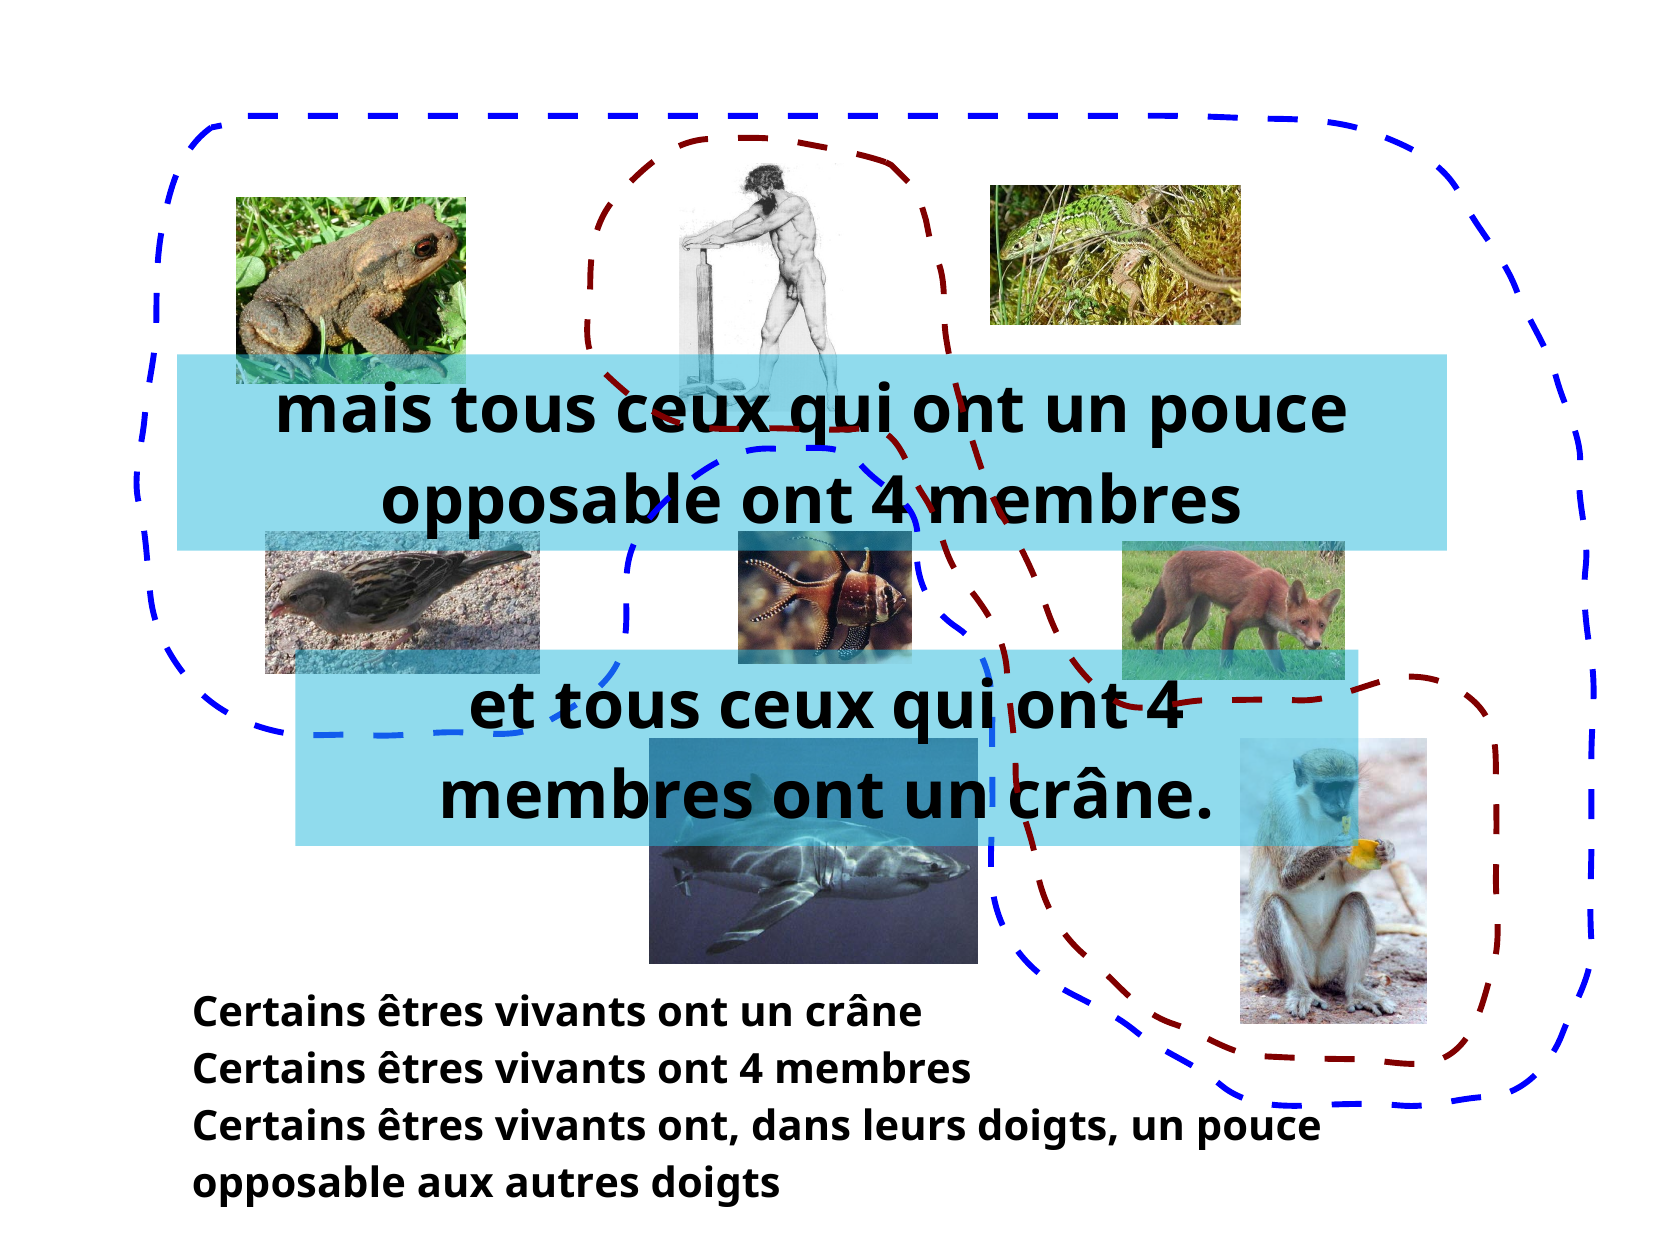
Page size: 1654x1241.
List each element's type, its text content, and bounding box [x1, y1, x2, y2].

picture [990, 185, 1241, 325]
picture [738, 531, 912, 649]
picture [1240, 738, 1427, 1024]
text_box mais tous ceux qui ont un pouce opposable ont 4 membres [177, 354, 1447, 531]
picture [649, 826, 978, 964]
picture [265, 531, 540, 674]
picture [679, 163, 844, 354]
text_box et tous ceux qui ont 4 membres ont un crâne. [295, 649, 1359, 826]
picture [236, 197, 466, 354]
text_box Certains êtres vivants ont un crâne Certains êtres vivants ont 4 membres Certains êtres vivants ont, dans leurs doigts, un pouce opposable aux autres doigts [177, 974, 1506, 1191]
picture [1122, 541, 1345, 649]
